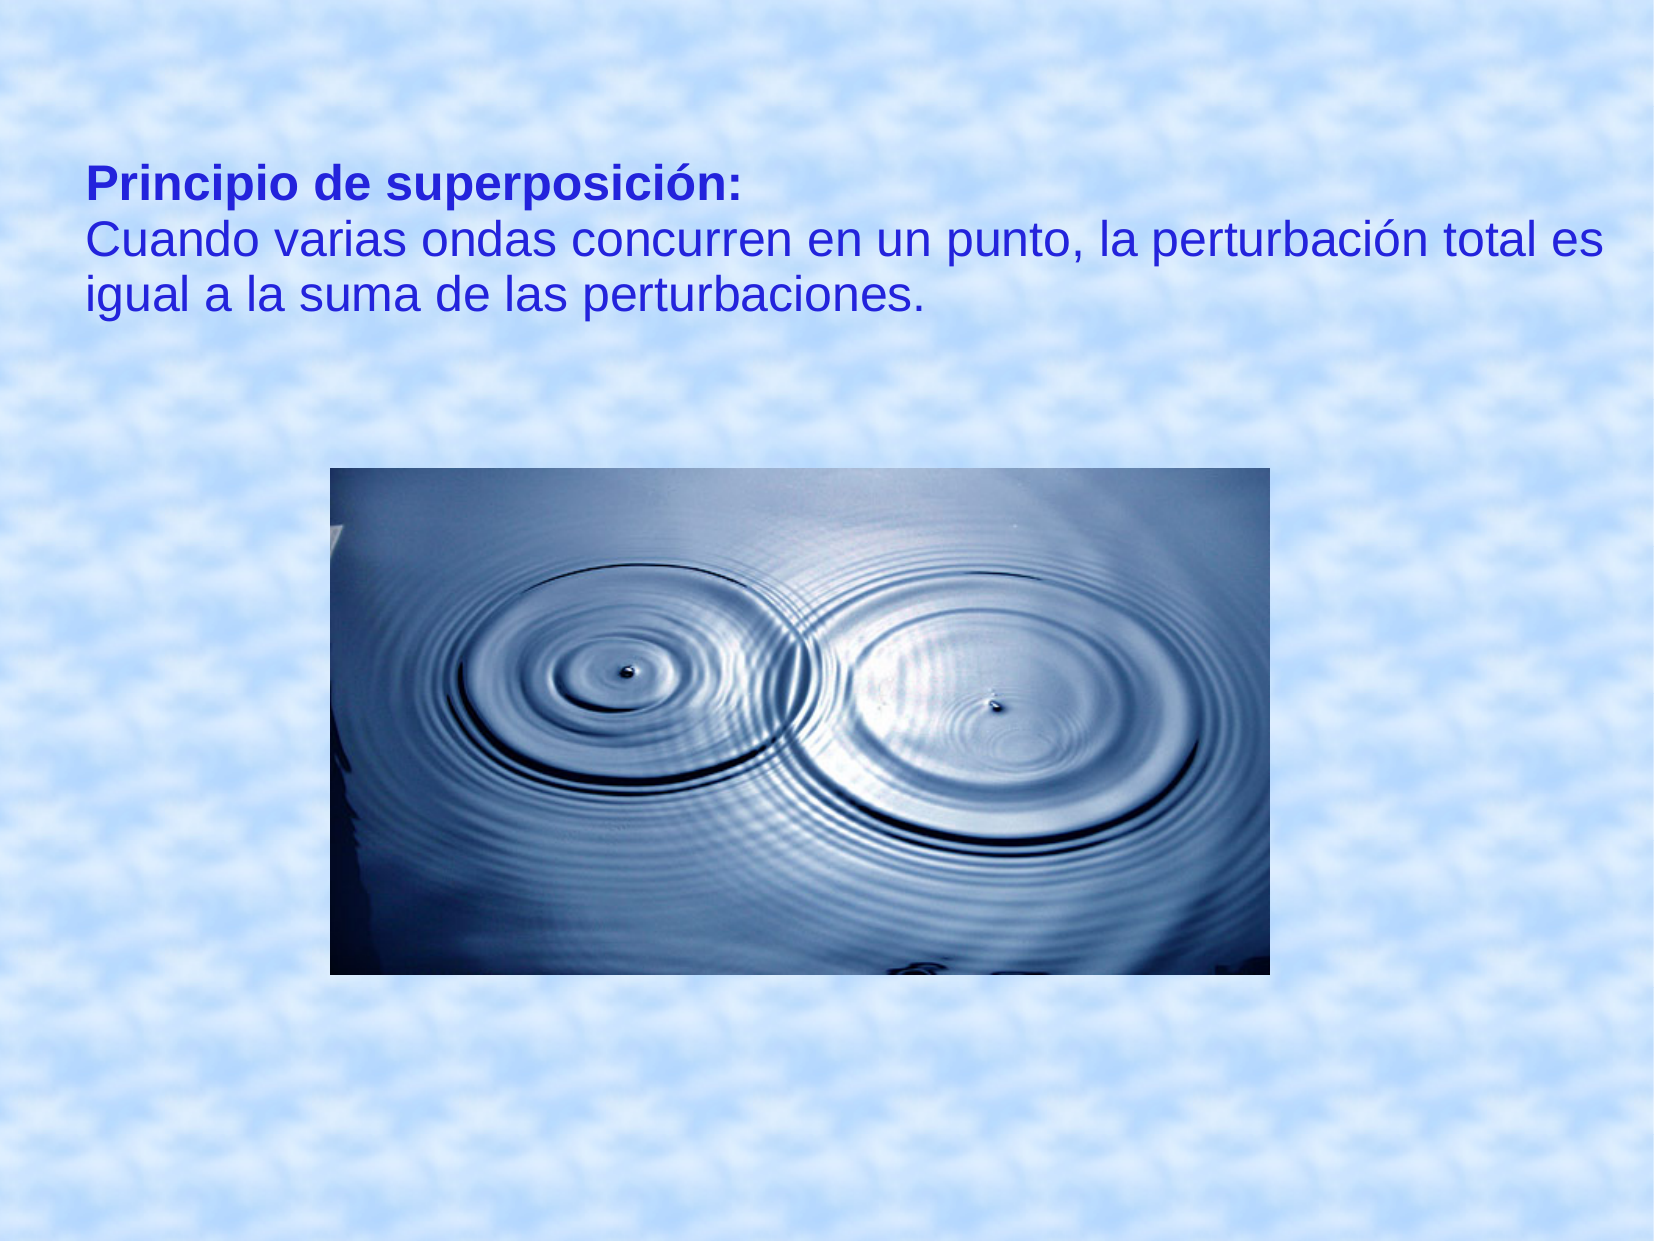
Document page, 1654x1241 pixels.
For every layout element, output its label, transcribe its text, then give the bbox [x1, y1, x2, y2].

text_box Principio de superposición: Cuando varias ondas concurren en un punto, la perturbación total es igual a la suma de las perturbaciones. [0, 147, 1621, 361]
picture [0, 0, 1654, 1241]
